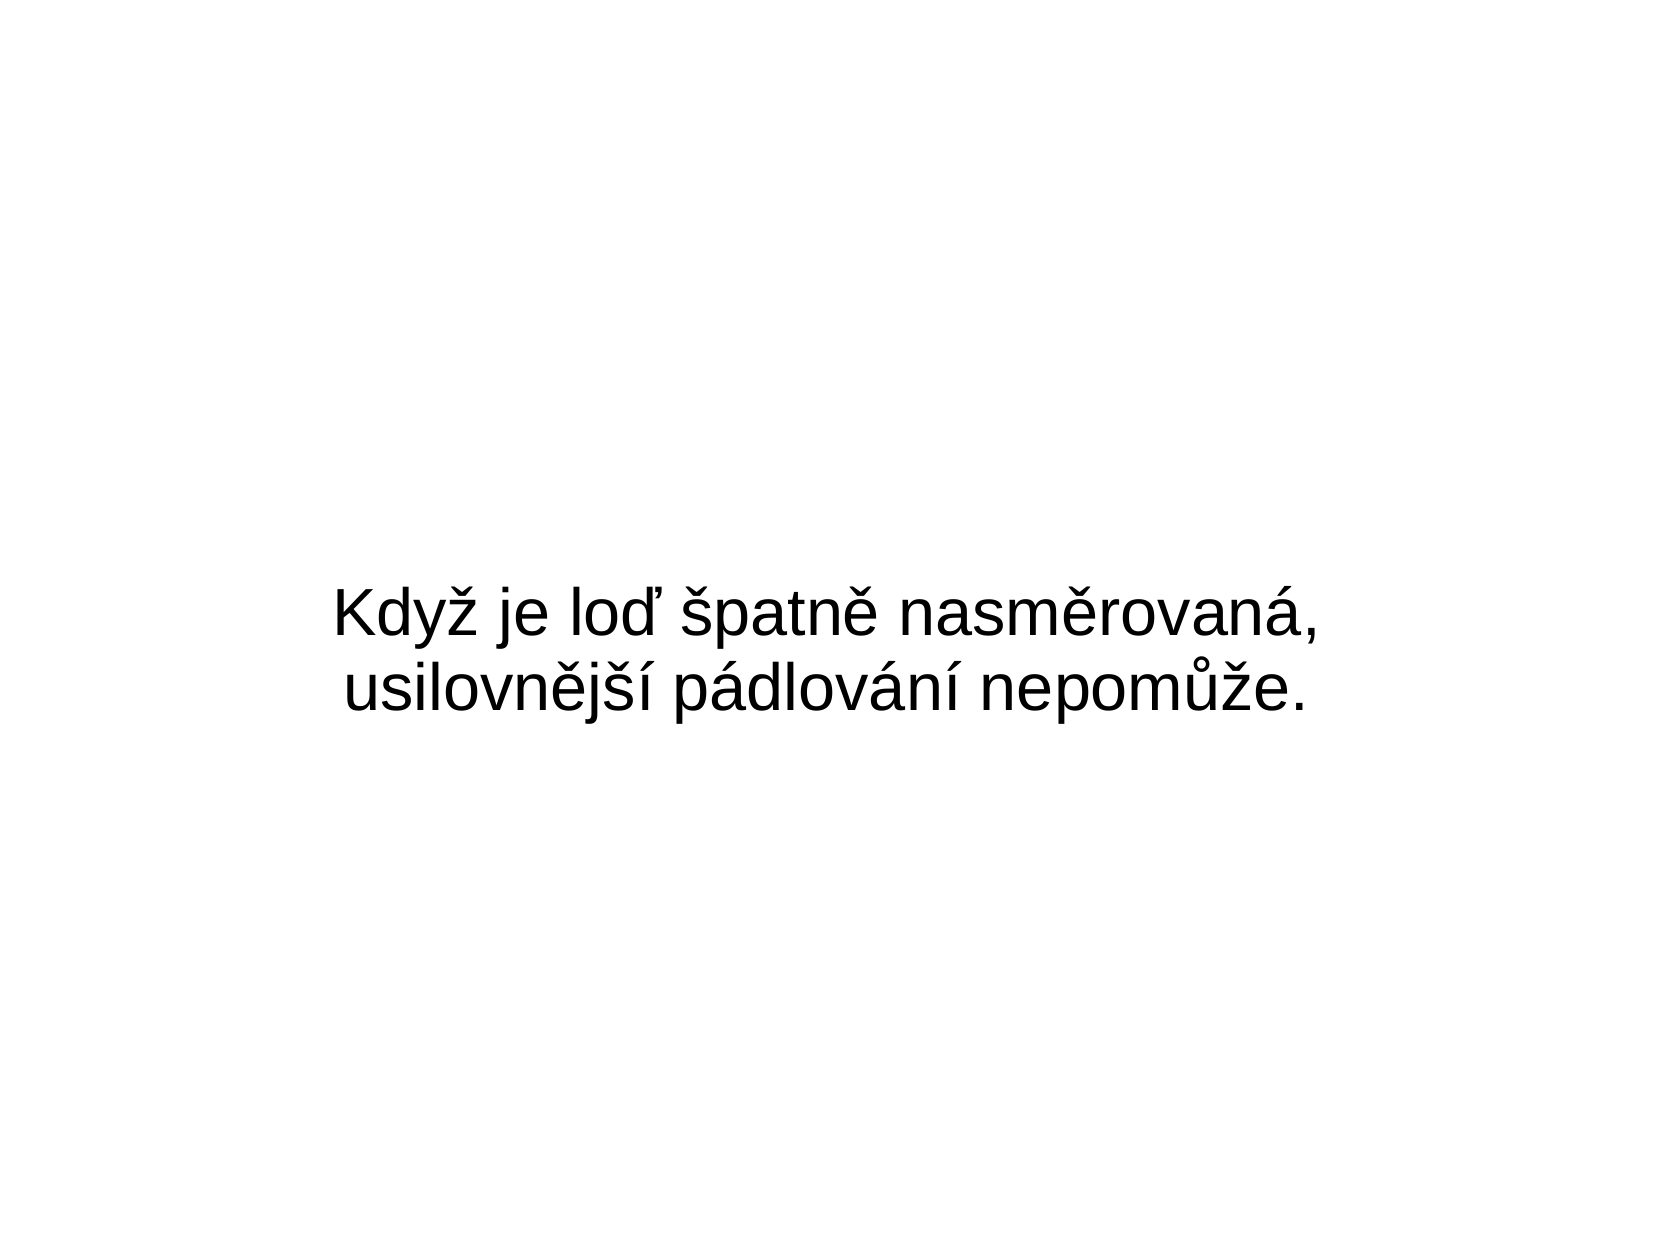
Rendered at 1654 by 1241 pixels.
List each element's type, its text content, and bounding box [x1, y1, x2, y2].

subtitle Když je loď špatně nasměrovaná, usilovnější pádlování nepomůže. [82, 290, 1571, 1010]
